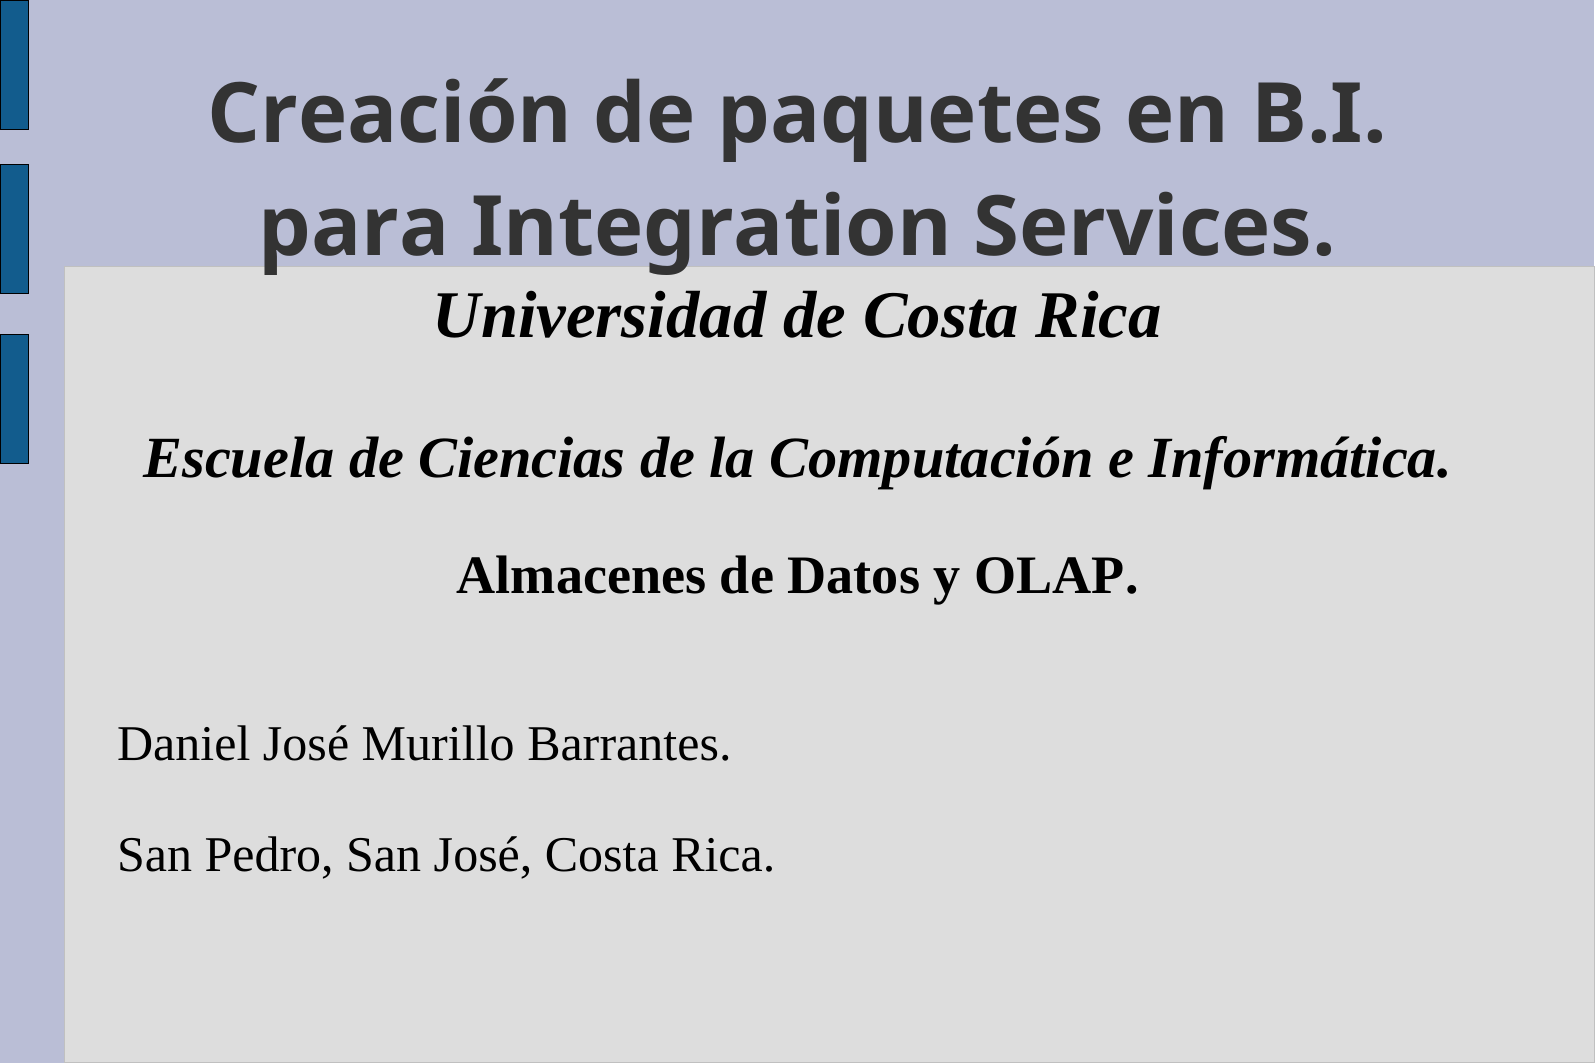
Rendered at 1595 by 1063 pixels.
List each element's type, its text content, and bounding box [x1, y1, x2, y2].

title Creación de paquetes en B.I. para Integration Services. [117, 55, 1479, 207]
subtitle Universidad de Costa Rica Escuela de Ciencias de la Computación e Informática. Almacenes de Datos y OLAP. Daniel José Murillo Barrantes. San Pedro, San José, Costa Rica. [117, 207, 1479, 1054]
